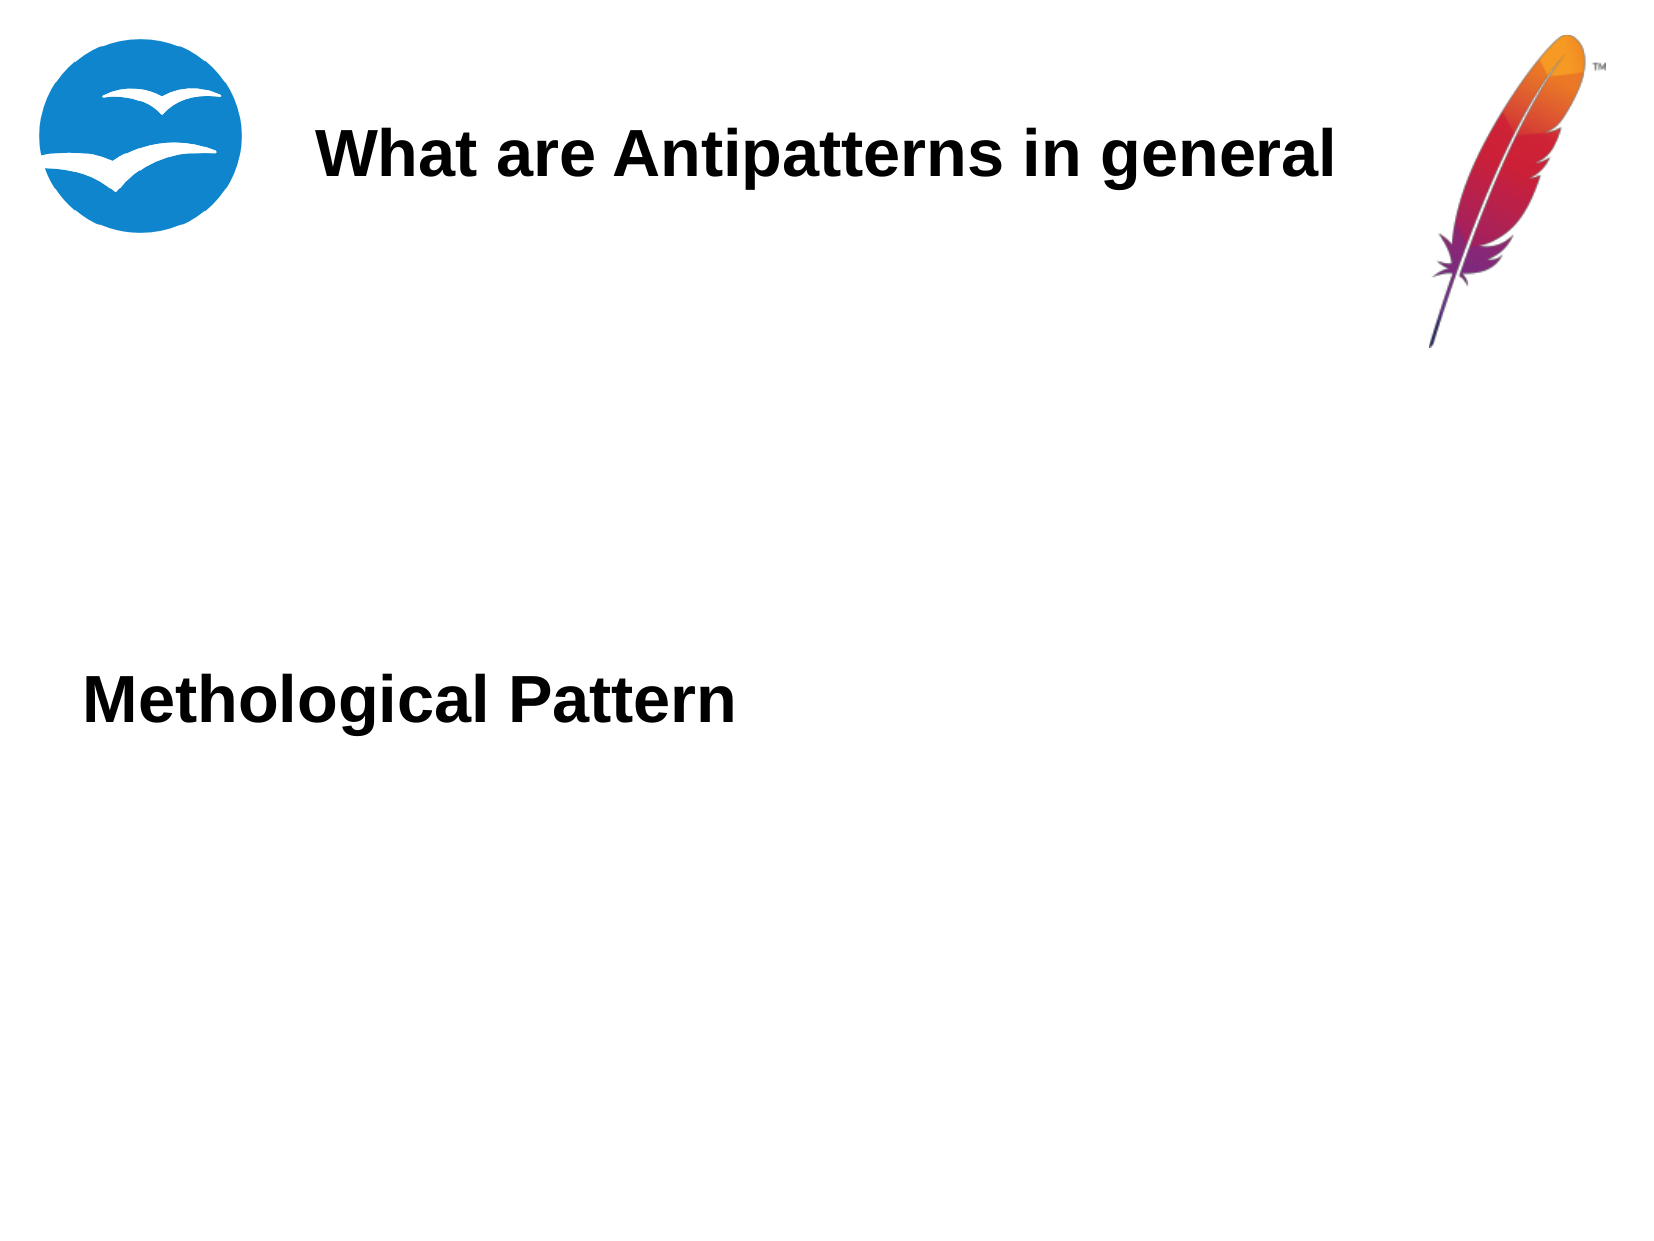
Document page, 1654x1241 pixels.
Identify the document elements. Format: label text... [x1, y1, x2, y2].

subtitle Methological Pattern [82, 290, 1571, 1109]
picture [1429, 35, 1606, 348]
picture [11, 11, 271, 260]
title What are Antipatterns in general [271, 49, 1429, 257]
